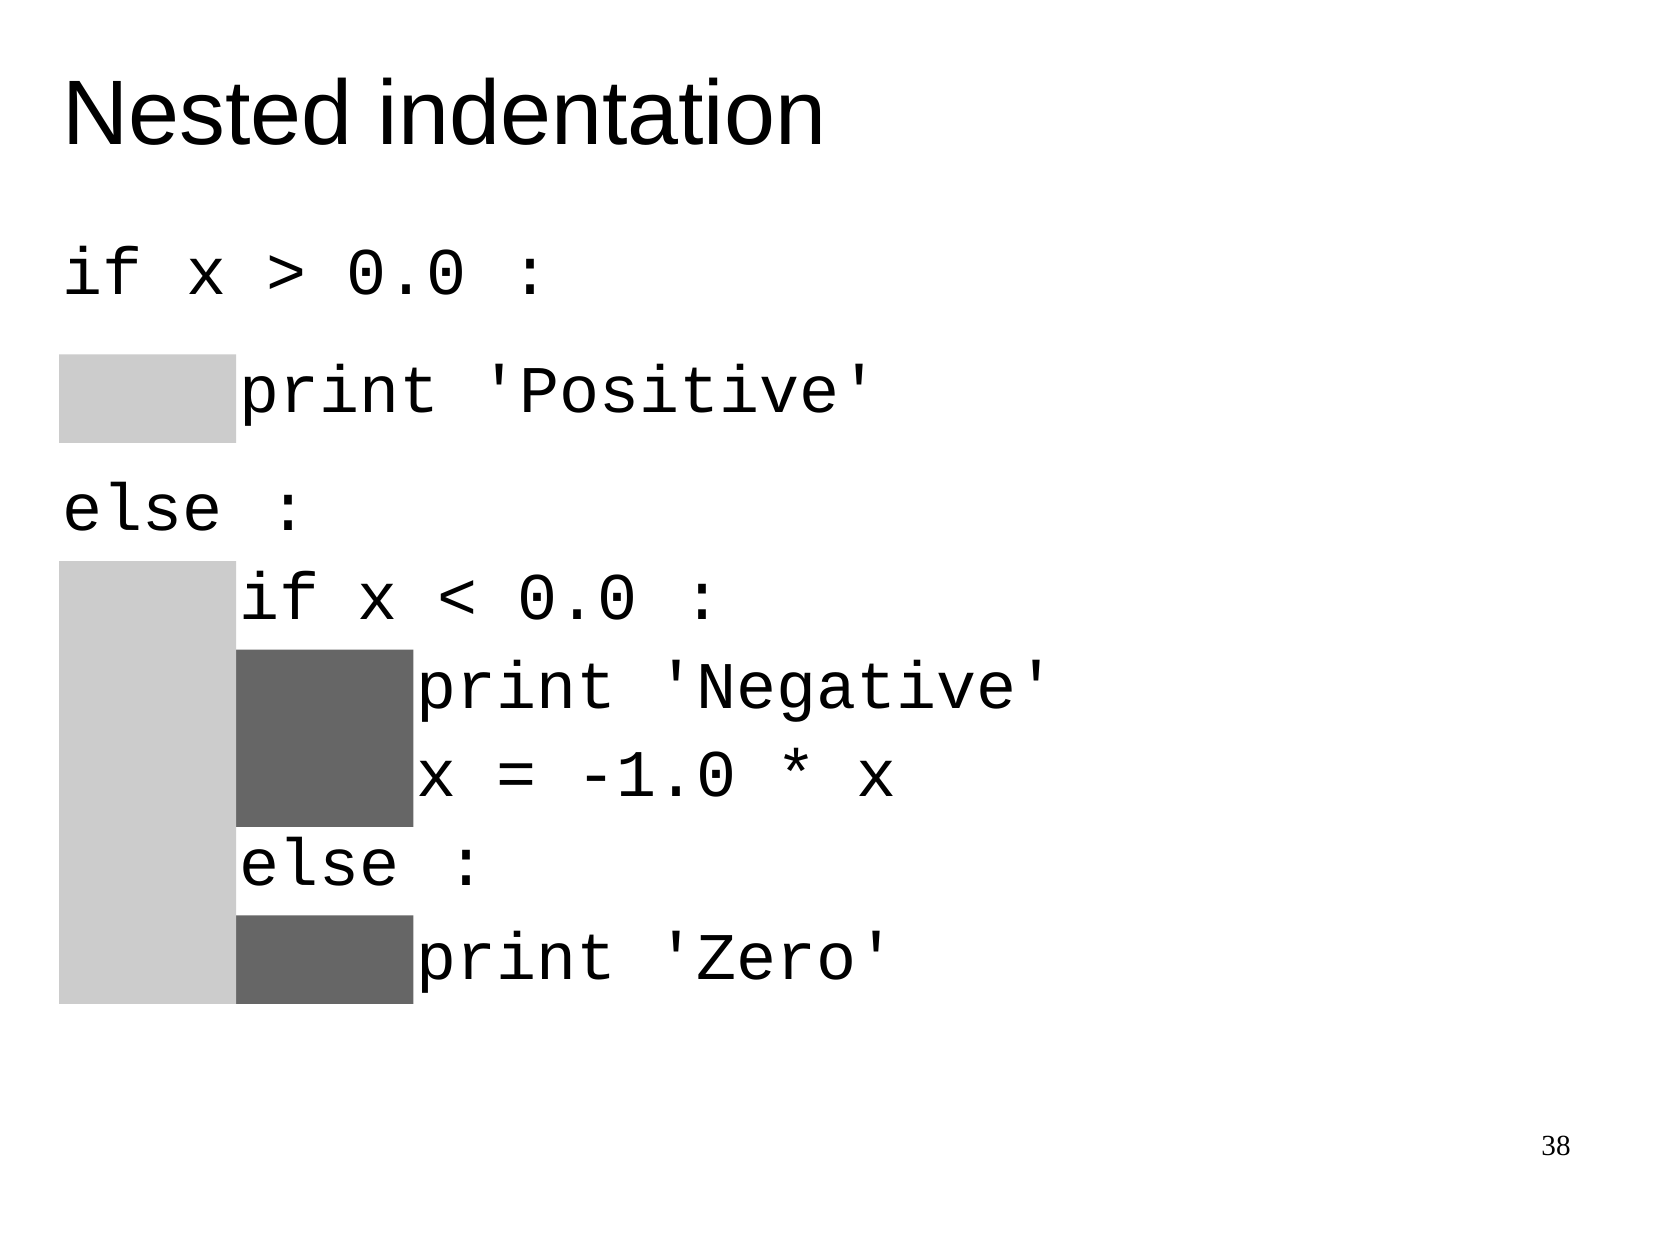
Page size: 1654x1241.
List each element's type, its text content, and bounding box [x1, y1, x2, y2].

text_box x < 0.0 [354, 561, 641, 643]
text_box : [443, 826, 490, 909]
text_box print 'Positive' [237, 354, 883, 436]
text_box : [265, 472, 312, 554]
text_box if [59, 236, 146, 318]
text_box print 'Zero' [414, 921, 900, 1003]
text_box x > 0.0 [183, 236, 470, 318]
text_box : [679, 561, 726, 643]
text_box : [507, 236, 554, 318]
text_box else [59, 472, 226, 554]
text_box x = -1.0 * x [414, 738, 900, 820]
text_box [59, 354, 237, 443]
text_box if [237, 561, 323, 643]
text_box print 'Negative' [414, 649, 1060, 732]
text_box [59, 561, 414, 1004]
text_box else [236, 826, 403, 909]
text_box Nested indentation [59, 59, 831, 168]
